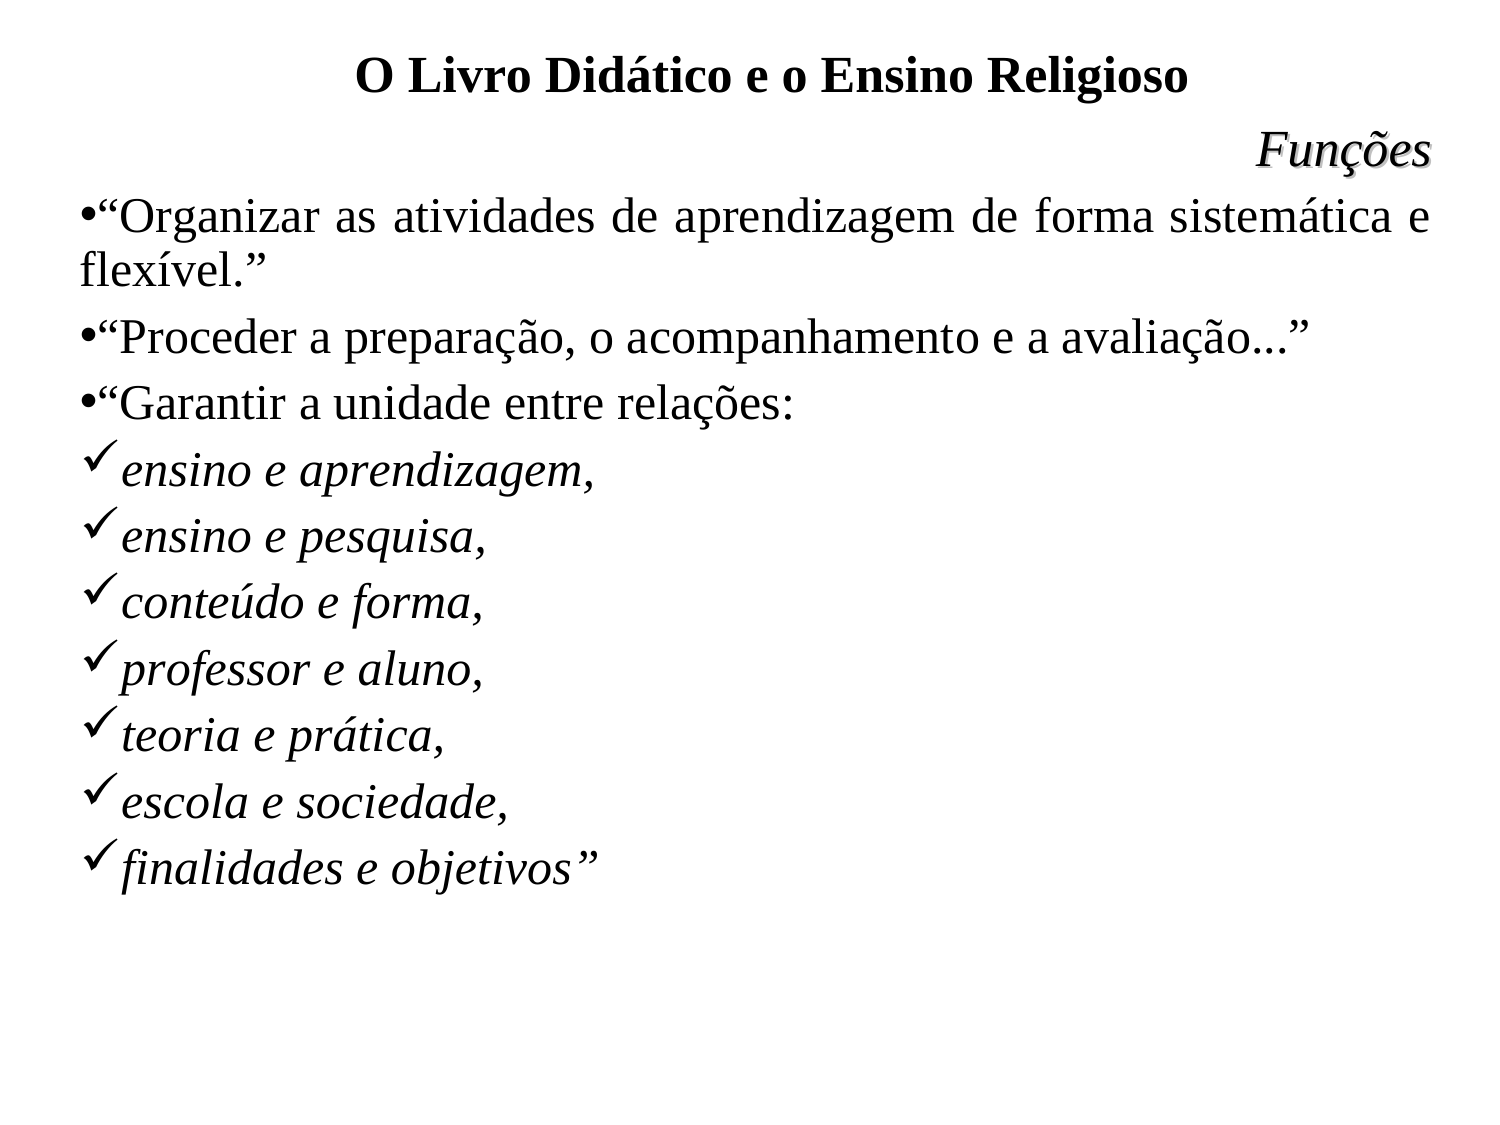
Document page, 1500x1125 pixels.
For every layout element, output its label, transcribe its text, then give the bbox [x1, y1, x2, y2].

list Funções “Organizar as atividades de aprendizagem de forma sistemática e flexível.” “Proceder a preparação, o acompanhamento e a avaliação...” “Garantir a unidade entre relações: ensino e aprendizagem, ensino e pesquisa, conteúdo e forma, professor e aluno, teoria e prática, escola e sociedade, finalidades e objetivos” [64, 113, 1447, 1012]
title O Livro Didático e o Ensino Religioso [112, 31, 1432, 112]
